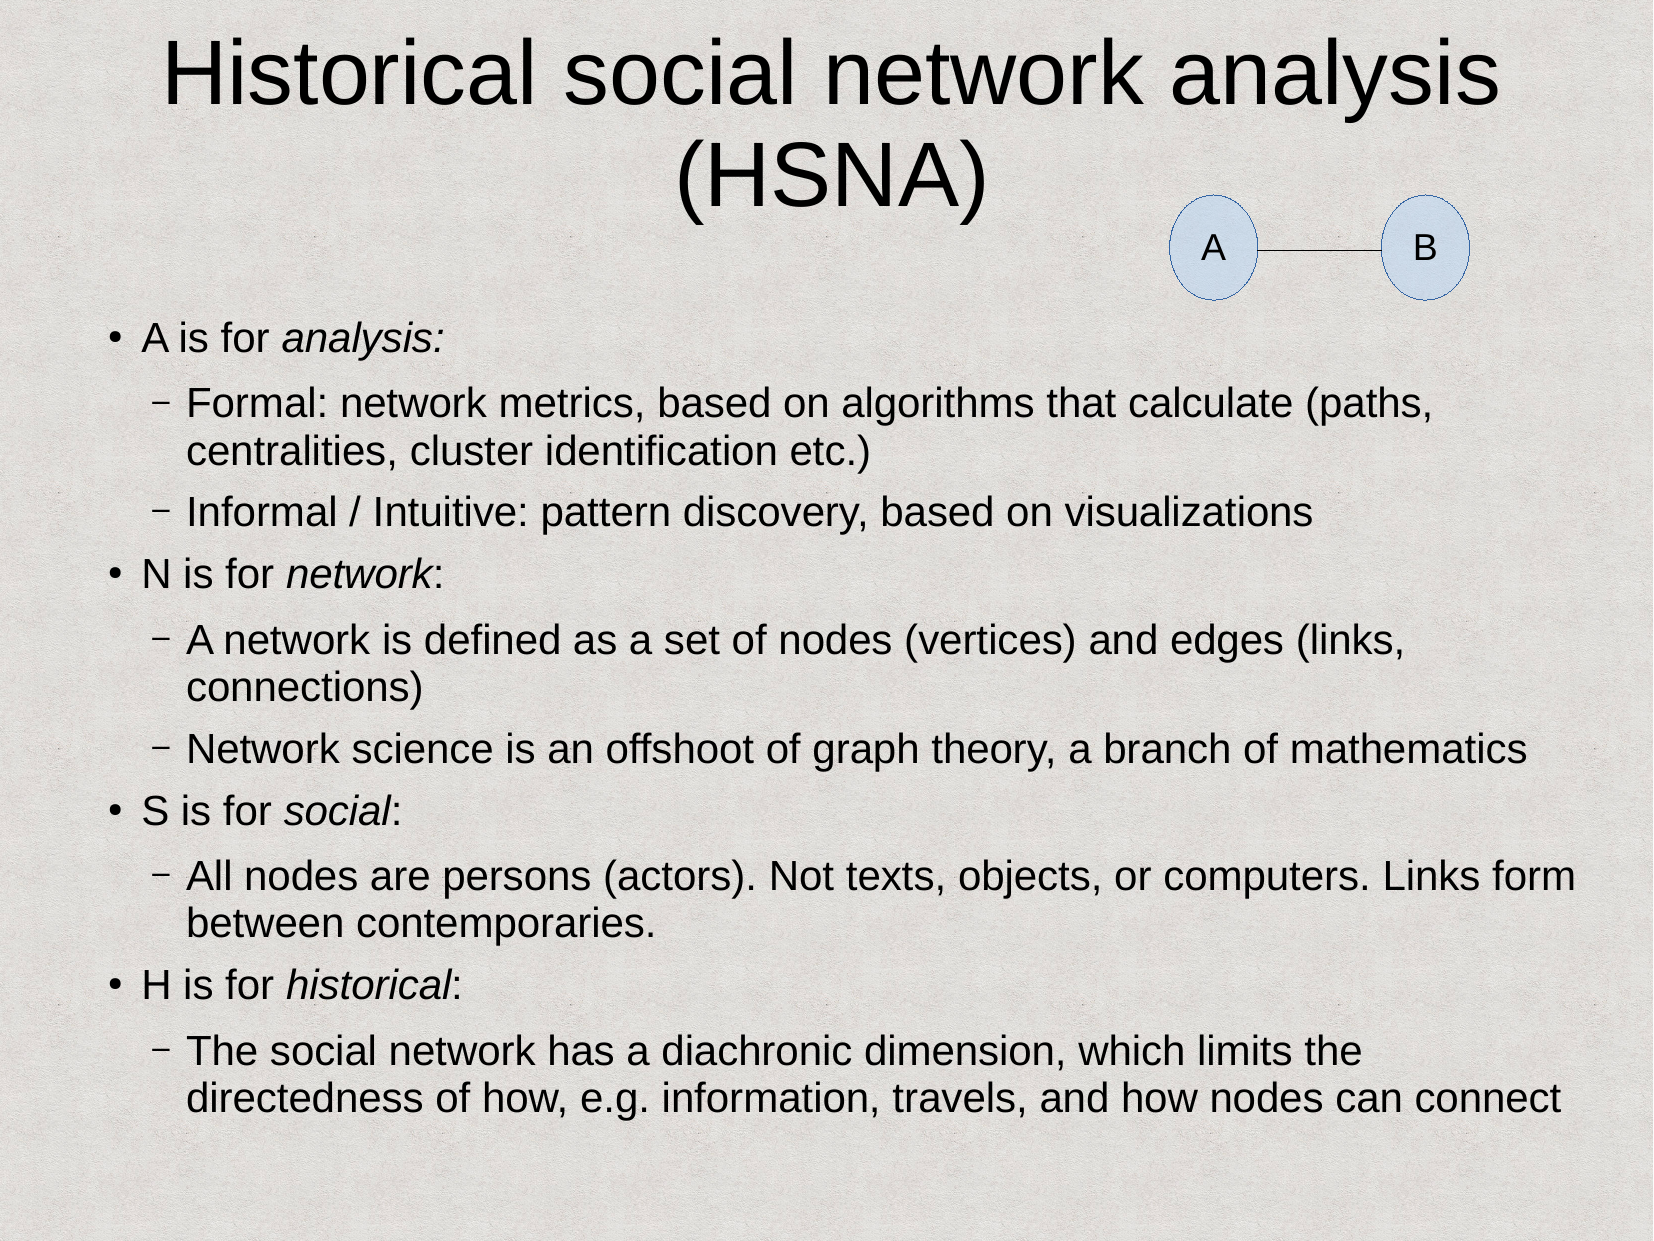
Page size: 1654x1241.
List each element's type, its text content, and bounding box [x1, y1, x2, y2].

text_box A [1169, 194, 1258, 301]
title Historical social network analysis (HSNA) [59, 7, 1605, 241]
list A is for analysis: Formal: network metrics, based on algorithms that calculate (paths, centralities, cluster identification etc.) Informal / Intuitive: pattern discovery, based on visualizations N is for network: A network is defined as a set of nodes (vertices) and edges (links, connections) Network science is an offshoot of graph theory, a branch of mathematics S is for social: All nodes are persons (actors). Not texts, objects, or computers. Links form between contemporaries. H is for historical: The social network has a diachronic dimension, which limits the directedness of how, e.g. information, travels, and how nodes can connect [96, 314, 1585, 1160]
picture [0, 0, 1654, 1241]
text_box B [1381, 194, 1470, 301]
